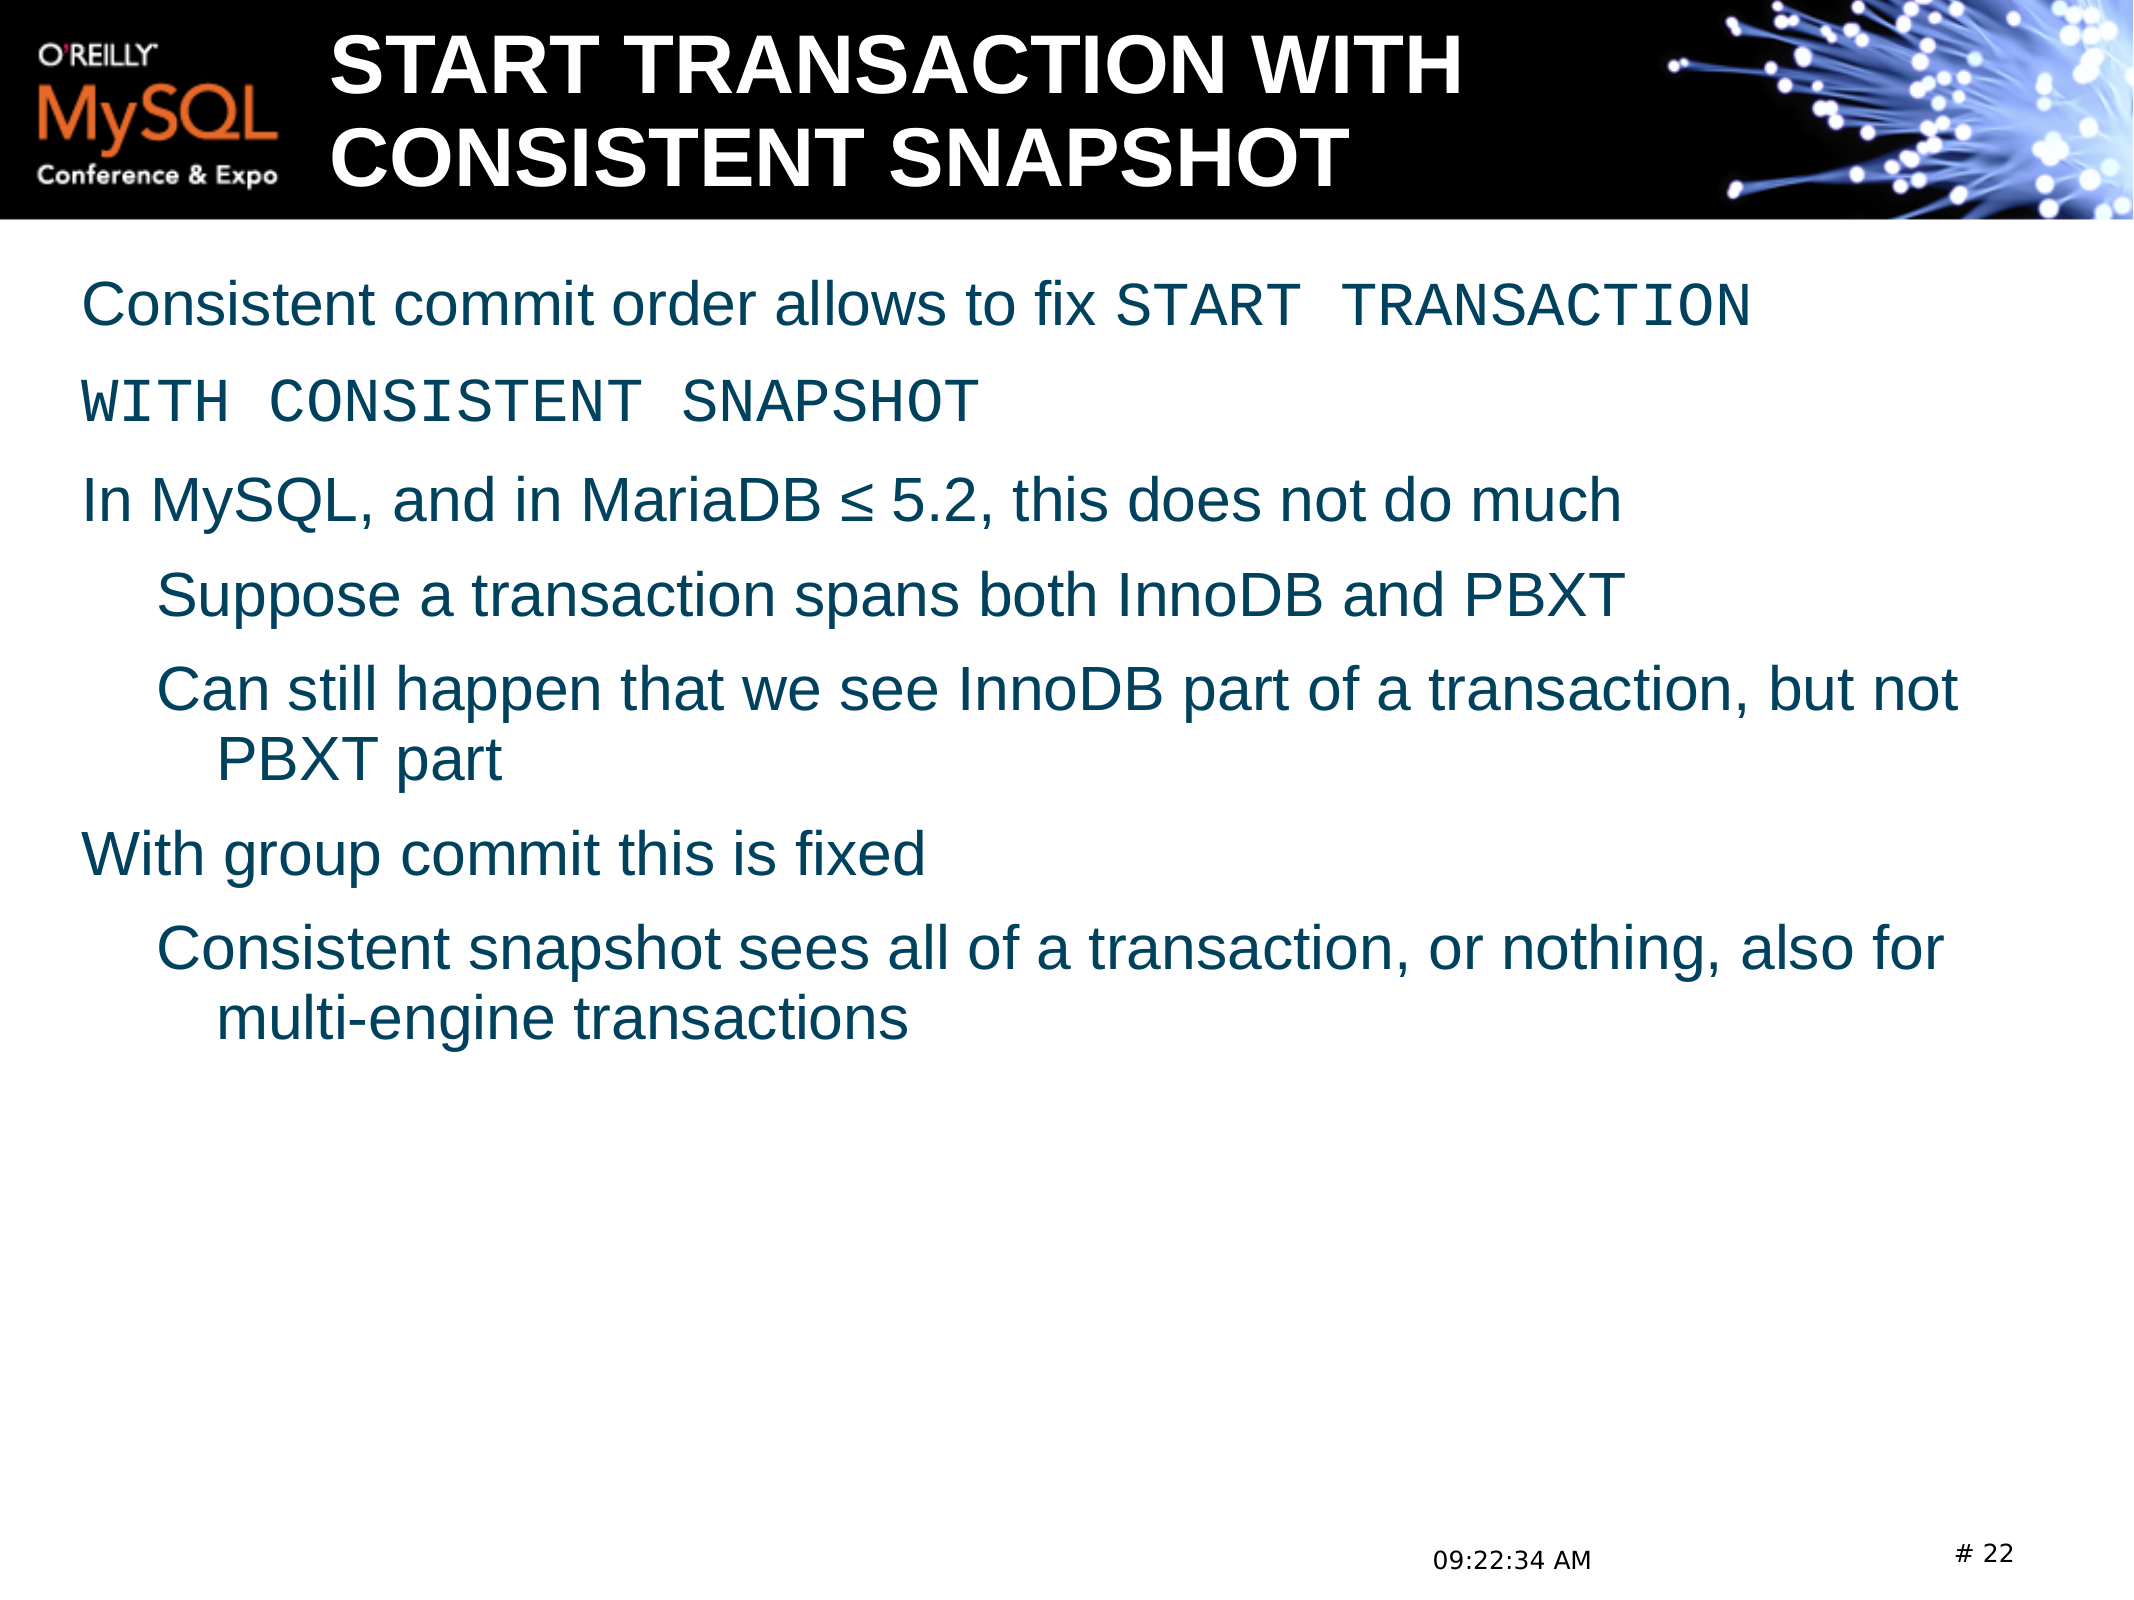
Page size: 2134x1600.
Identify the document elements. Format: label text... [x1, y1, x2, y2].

picture [0, 0, 2134, 1600]
title START TRANSACTION WITH CONSISTENT SNAPSHOT [321, 10, 2049, 260]
list Consistent commit order allows to fix START TRANSACTION WITH CONSISTENT SNAPSHOT In MySQL, and in MariaDB ≤ 5.2, this does not do much Suppose a transaction spans both InnoDB and PBXT Can still happen that we see InnoDB part of a transaction, but not PBXT part With group commit this is fixed Consistent snapshot sees all of a transaction, or nothing, also for multi-engine transactions [0, 260, 2100, 1335]
